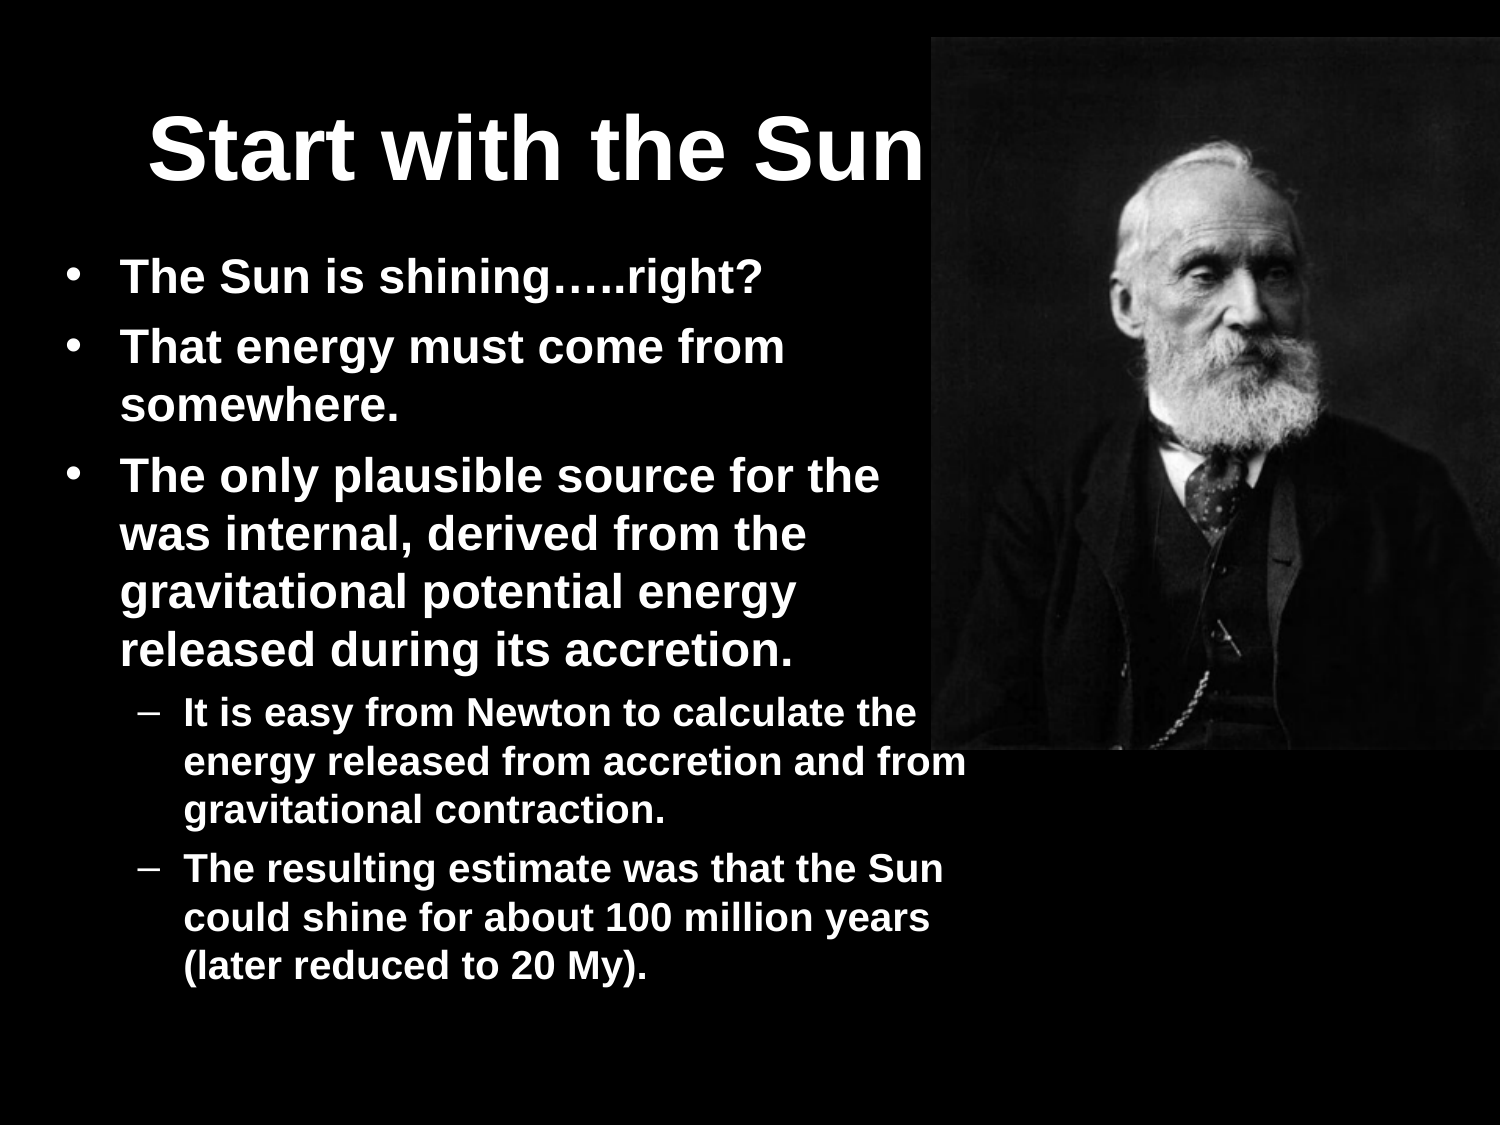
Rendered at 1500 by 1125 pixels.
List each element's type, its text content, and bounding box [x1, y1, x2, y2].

list The Sun is shining…..right? That energy must come from somewhere. The only plausible source for the was internal, derived from the gravitational potential energy released during its accretion. It is easy from Newton to calculate the energy released from accretion and from gravitational contraction. The resulting estimate was that the Sun could shine for about 100 million years (later reduced to 20 My). [49, 237, 988, 1000]
picture [931, 37, 1500, 751]
title Start with the Sun [50, 49, 1026, 238]
